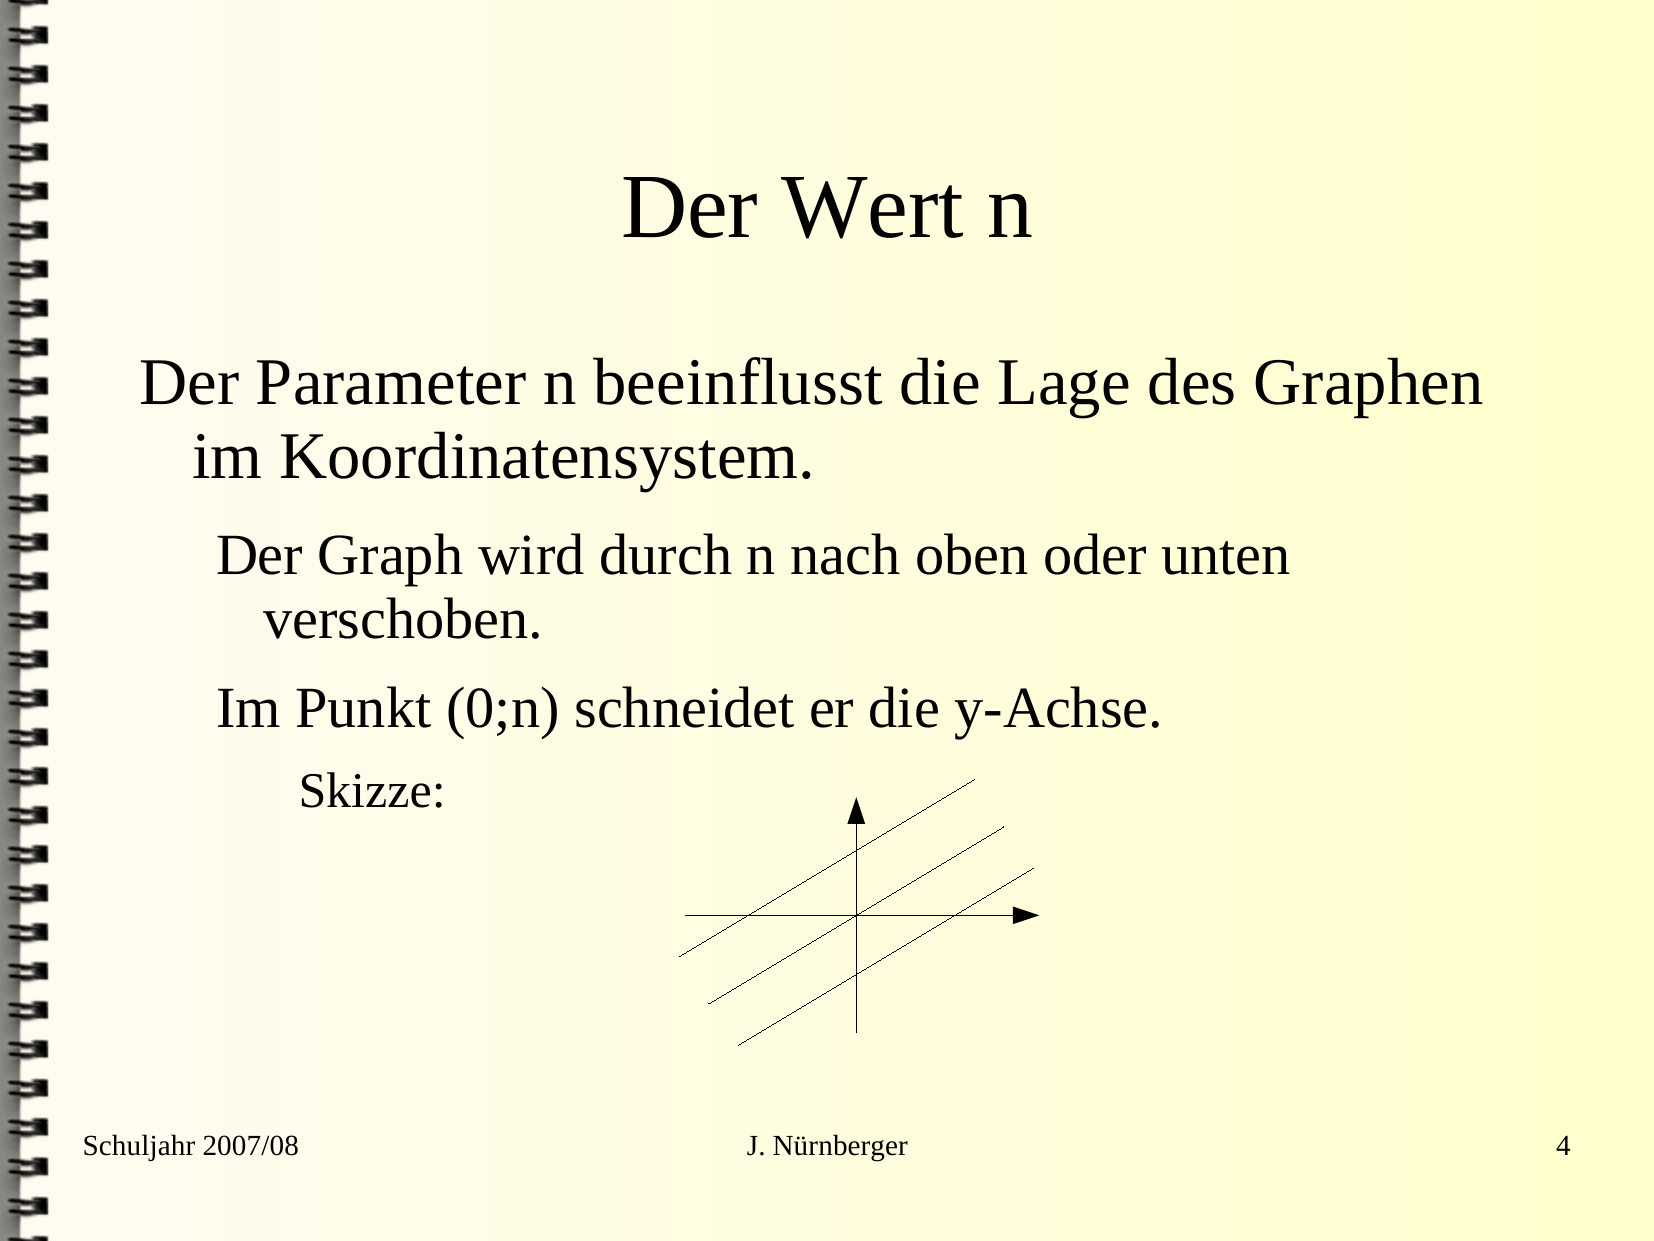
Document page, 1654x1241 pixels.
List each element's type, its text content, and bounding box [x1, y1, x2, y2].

picture [0, 0, 1654, 1241]
list Der Parameter n beeinflusst die Lage des Graphen im Koordinatensystem. Der Graph wird durch n nach oben oder unten verschoben. Im Punkt (0;n) schneidet er die y-Achse. Skizze: [121, 344, 1534, 1112]
title Der Wert n [121, 110, 1534, 303]
